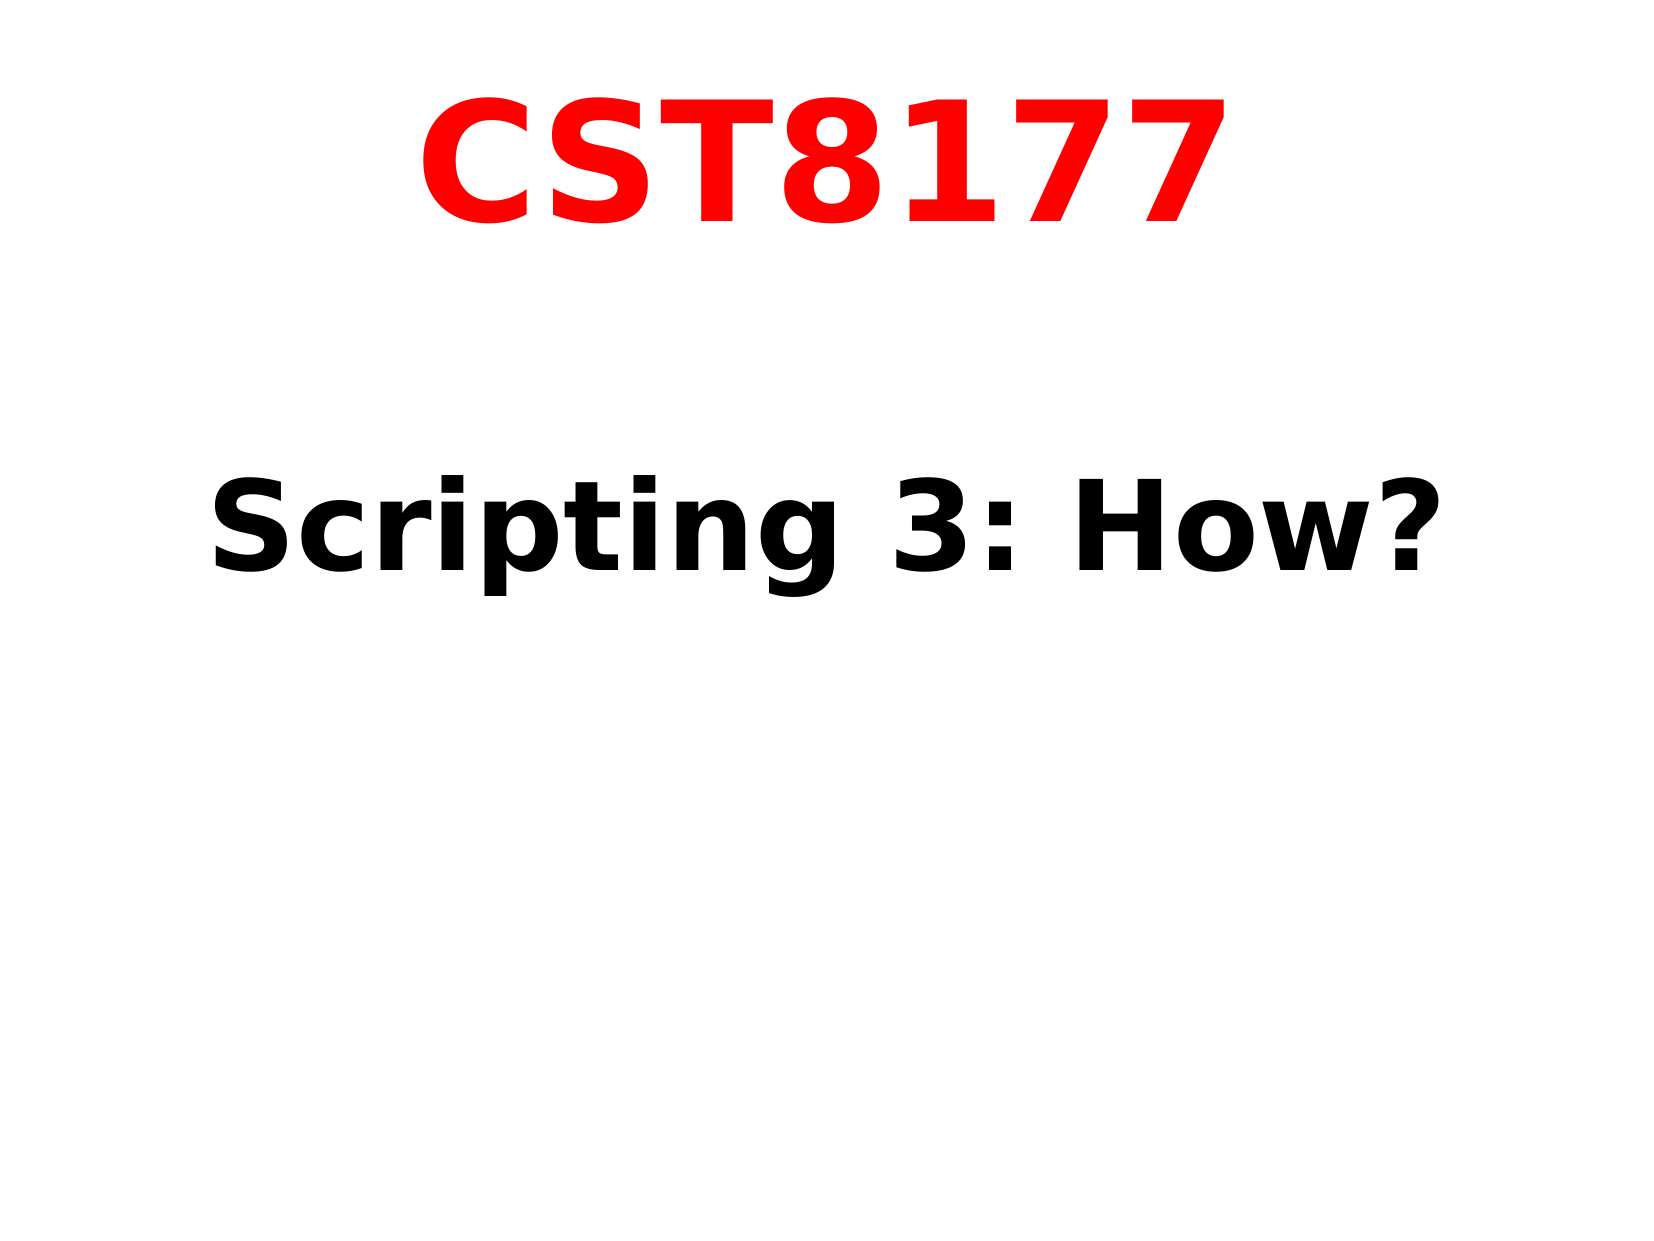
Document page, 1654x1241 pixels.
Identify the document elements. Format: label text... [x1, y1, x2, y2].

text_box CST8177 Scripting 3: How? [59, 59, 1595, 608]
